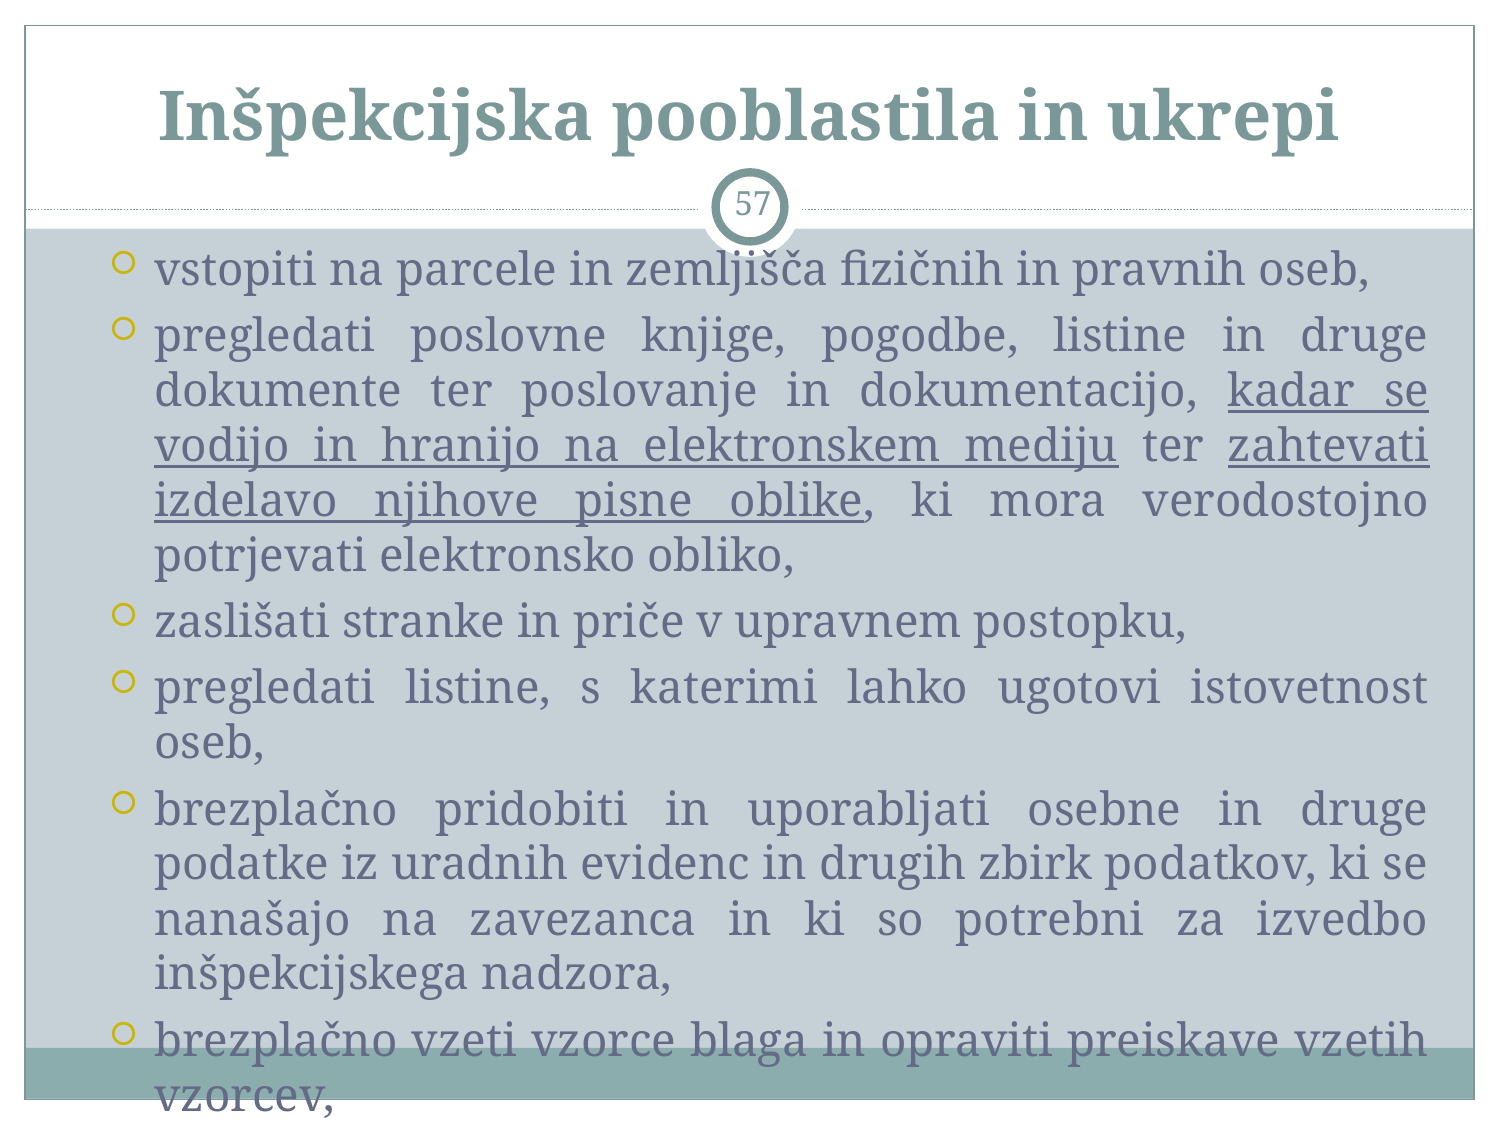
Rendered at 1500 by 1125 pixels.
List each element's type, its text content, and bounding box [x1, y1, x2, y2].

text_box <number> [715, 168, 791, 241]
title Inšpekcijska pooblastila in ukrepi [49, 37, 1450, 162]
list vstopiti na parcele in zemljišča fizičnih in pravnih oseb, pregledati poslovne knjige, pogodbe, listine in druge dokumente ter poslovanje in dokumentacijo, kadar se vodijo in hranijo na elektronskem mediju ter zahtevati izdelavo njihove pisne oblike, ki mora verodostojno potrjevati elektronsko obliko, zaslišati stranke in priče v upravnem postopku, pregledati listine, s katerimi lahko ugotovi istovetnost oseb, brezplačno pridobiti in uporabljati osebne in druge podatke iz uradnih evidenc in drugih zbirk podatkov, ki se nanašajo na zavezanca in ki so potrebni za izvedbo inšpekcijskega nadzora, brezplačno vzeti vzorce blaga in opraviti preiskave vzetih vzorcev, [49, 231, 1445, 1001]
